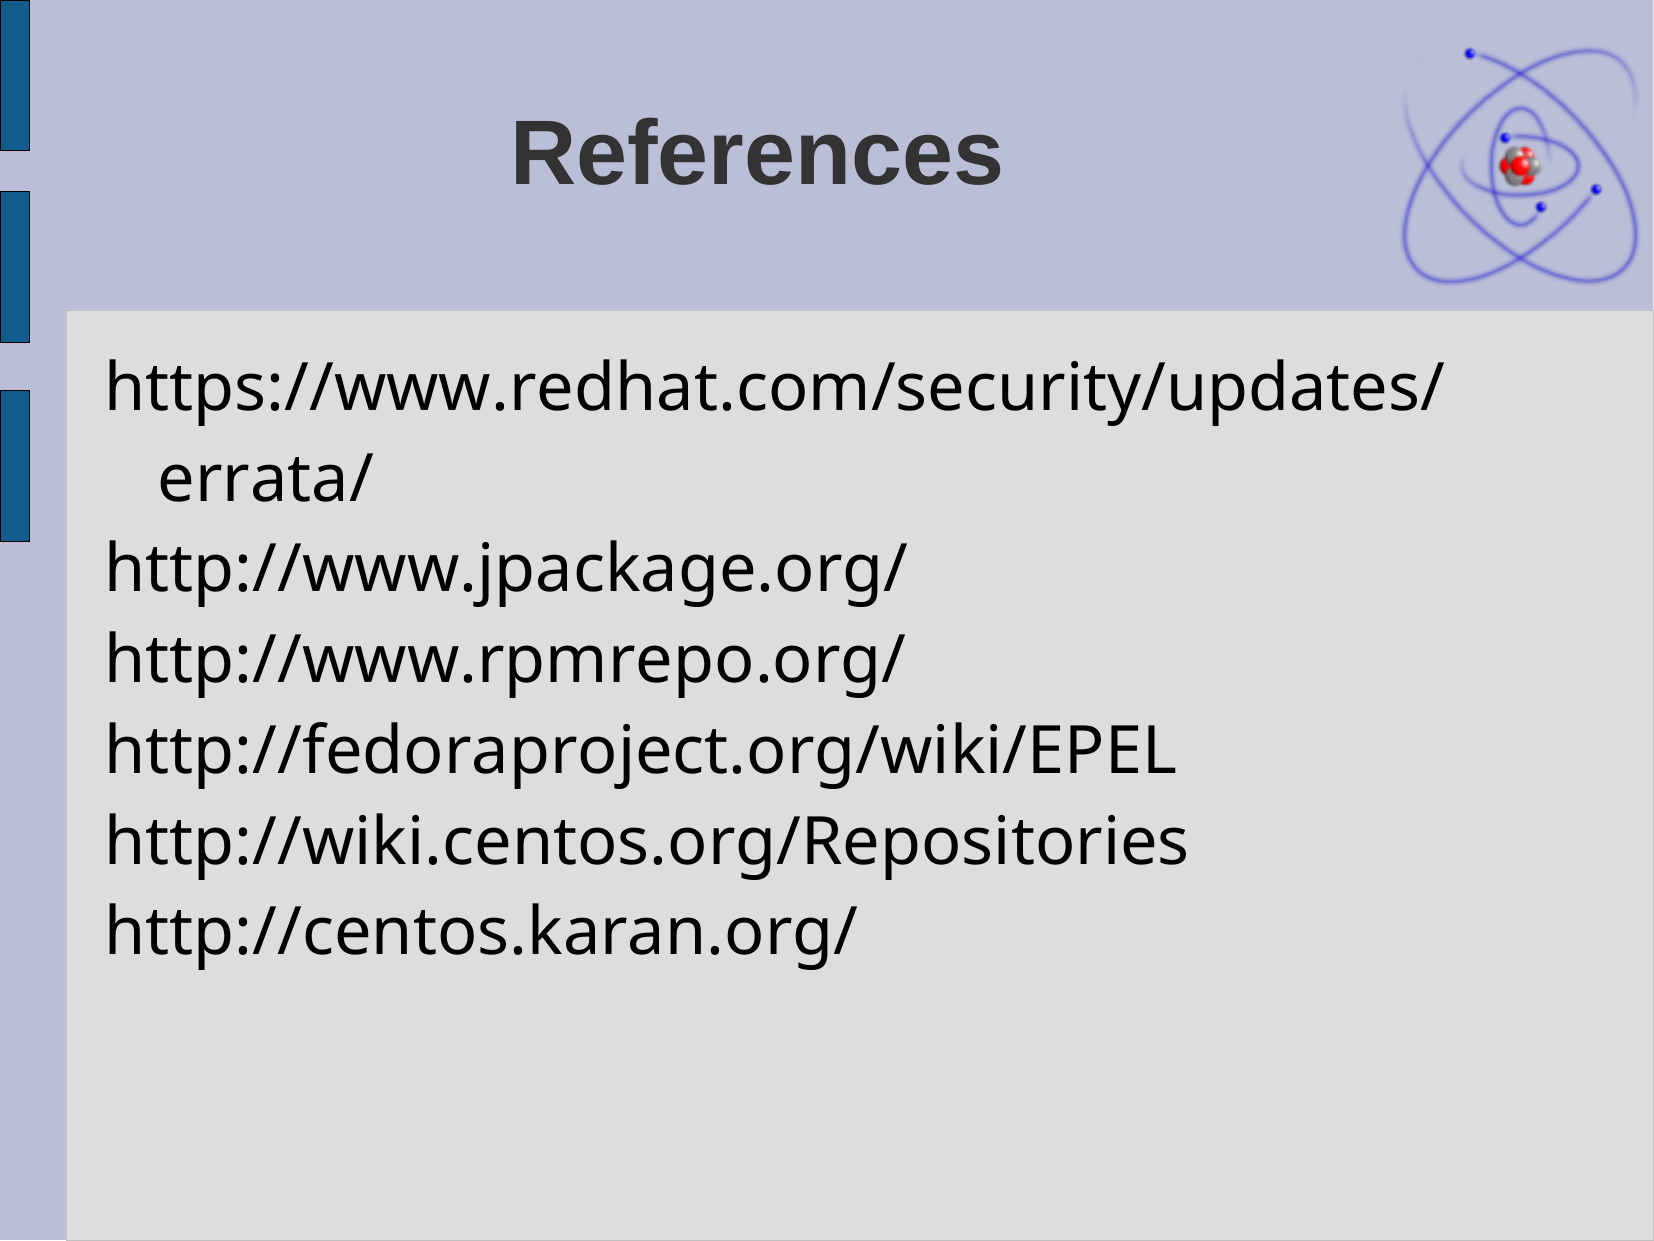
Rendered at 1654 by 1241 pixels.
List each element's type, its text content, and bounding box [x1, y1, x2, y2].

list https://www.redhat.com/security/updates/errata/ http://www.jpackage.org/ http://www.rpmrepo.org/ http://fedoraproject.org/wiki/EPEL http://wiki.centos.org/Repositories http://centos.karan.org/ [86, 339, 1576, 901]
picture [1387, 33, 1654, 301]
title References [82, 49, 1387, 257]
